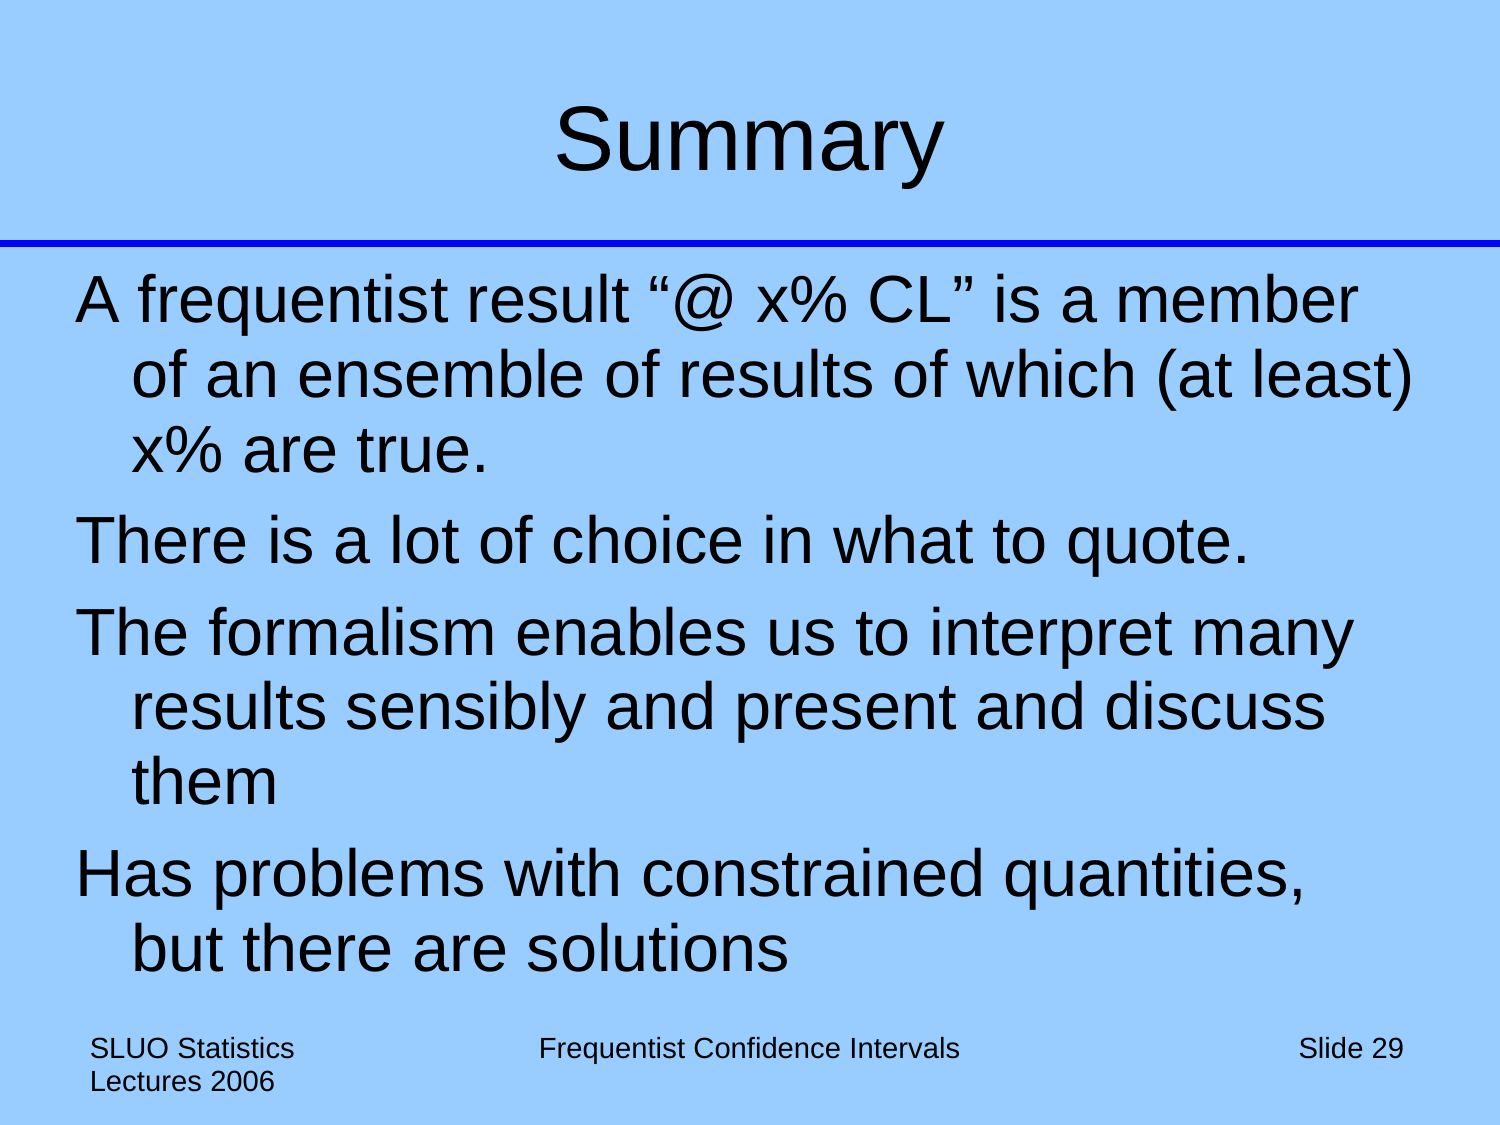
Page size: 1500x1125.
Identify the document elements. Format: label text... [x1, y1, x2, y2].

title Summary [75, 45, 1426, 233]
list A frequentist result “@ x% CL” is a member of an ensemble of results of which (at least) x% are true. There is a lot of choice in what to quote. The formalism enables us to interpret many results sensibly and present and discuss them Has problems with constrained quantities, but there are solutions [75, 262, 1426, 1006]
